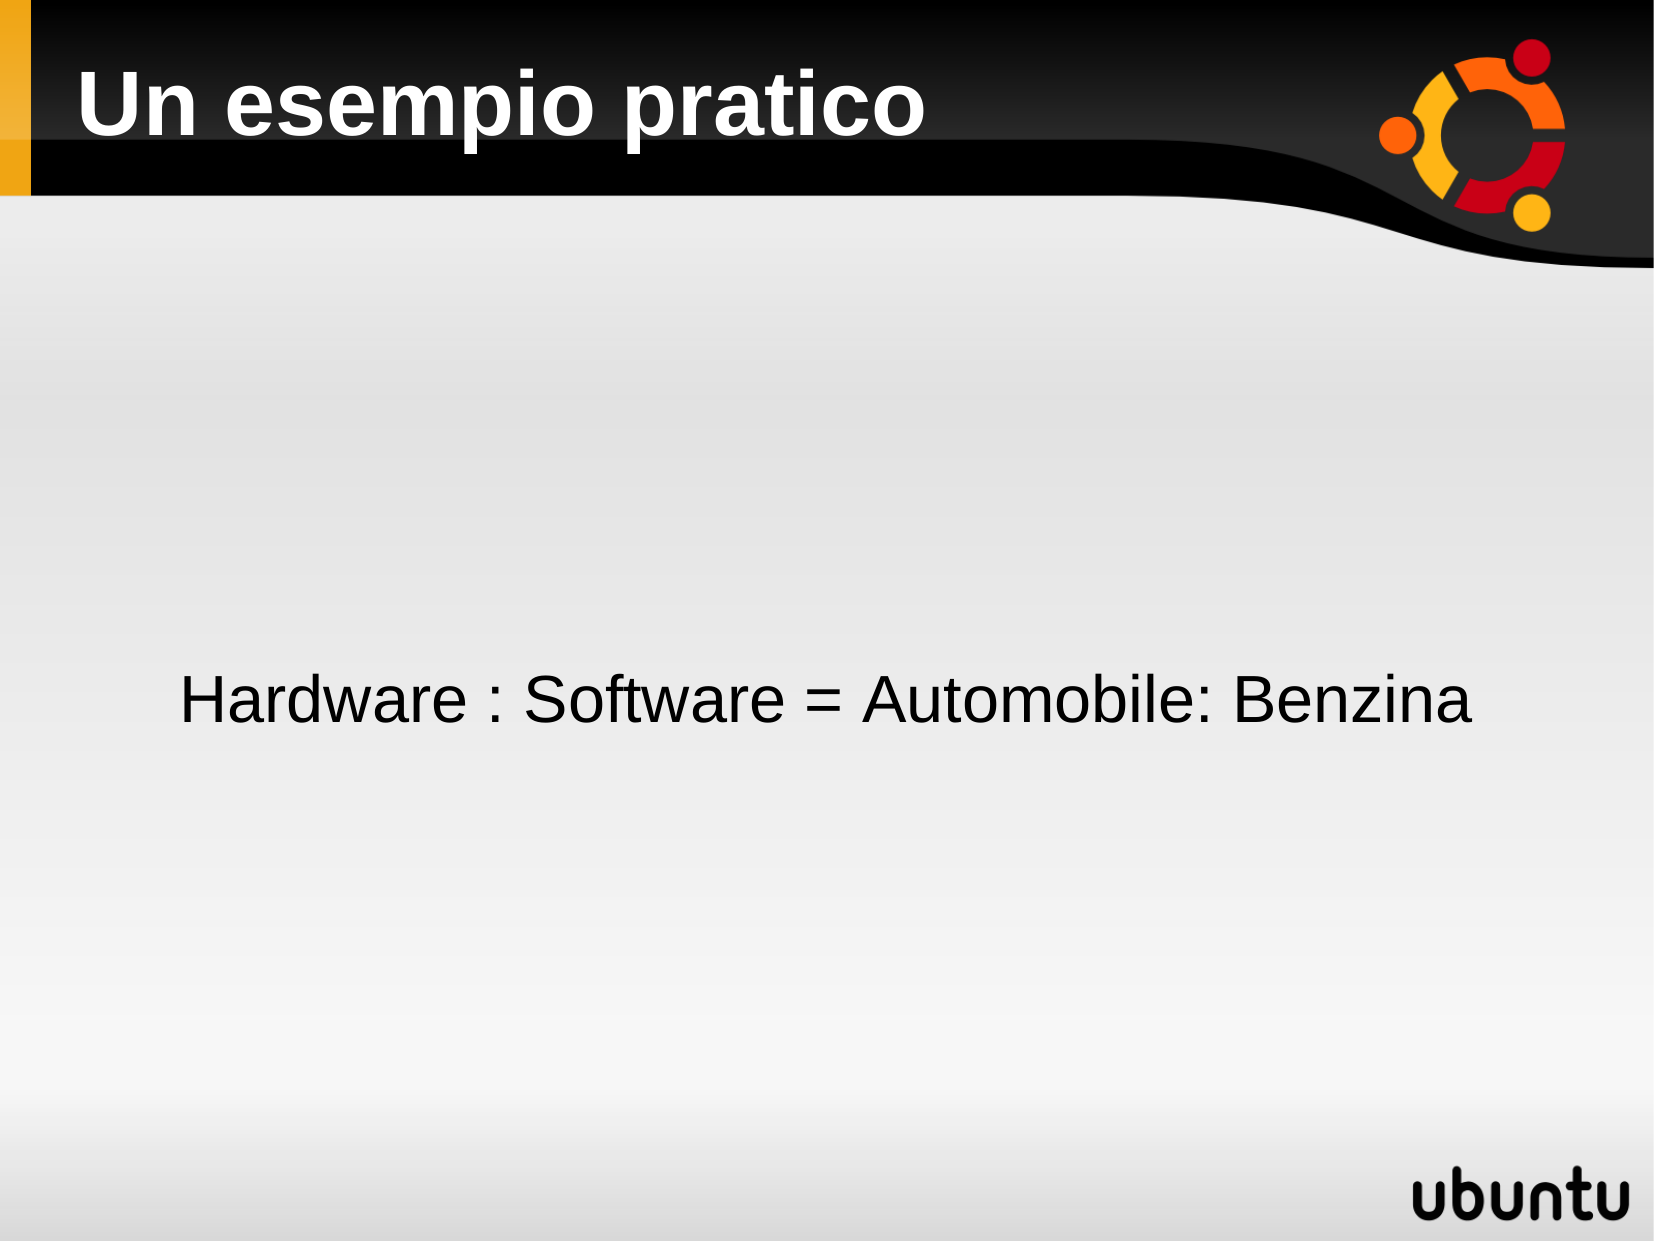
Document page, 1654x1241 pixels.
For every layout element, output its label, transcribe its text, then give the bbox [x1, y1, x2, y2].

subtitle Hardware : Software = Automobile: Benzina [82, 290, 1571, 1109]
title Un esempio pratico [76, 0, 1565, 208]
picture [0, 0, 1654, 1241]
